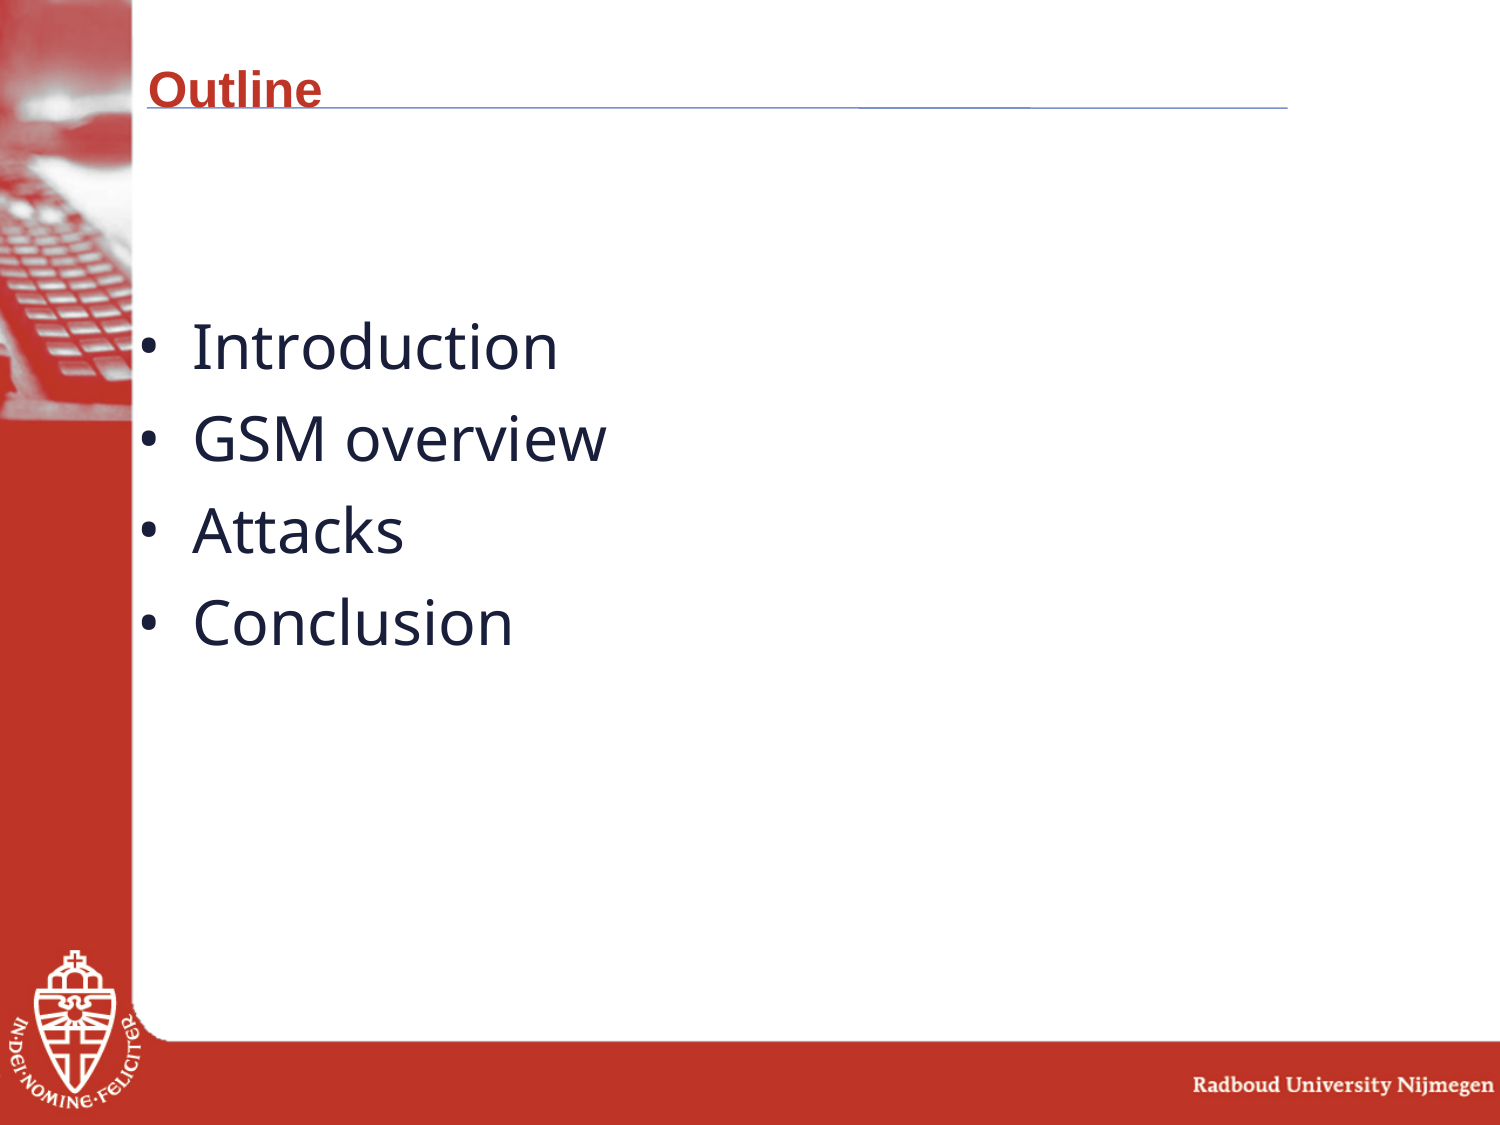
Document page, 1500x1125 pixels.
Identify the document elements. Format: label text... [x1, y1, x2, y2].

title Outline [147, 0, 1491, 122]
picture [0, 0, 1500, 1125]
list Introduction GSM overview Attacks Conclusion [137, 299, 1500, 1125]
